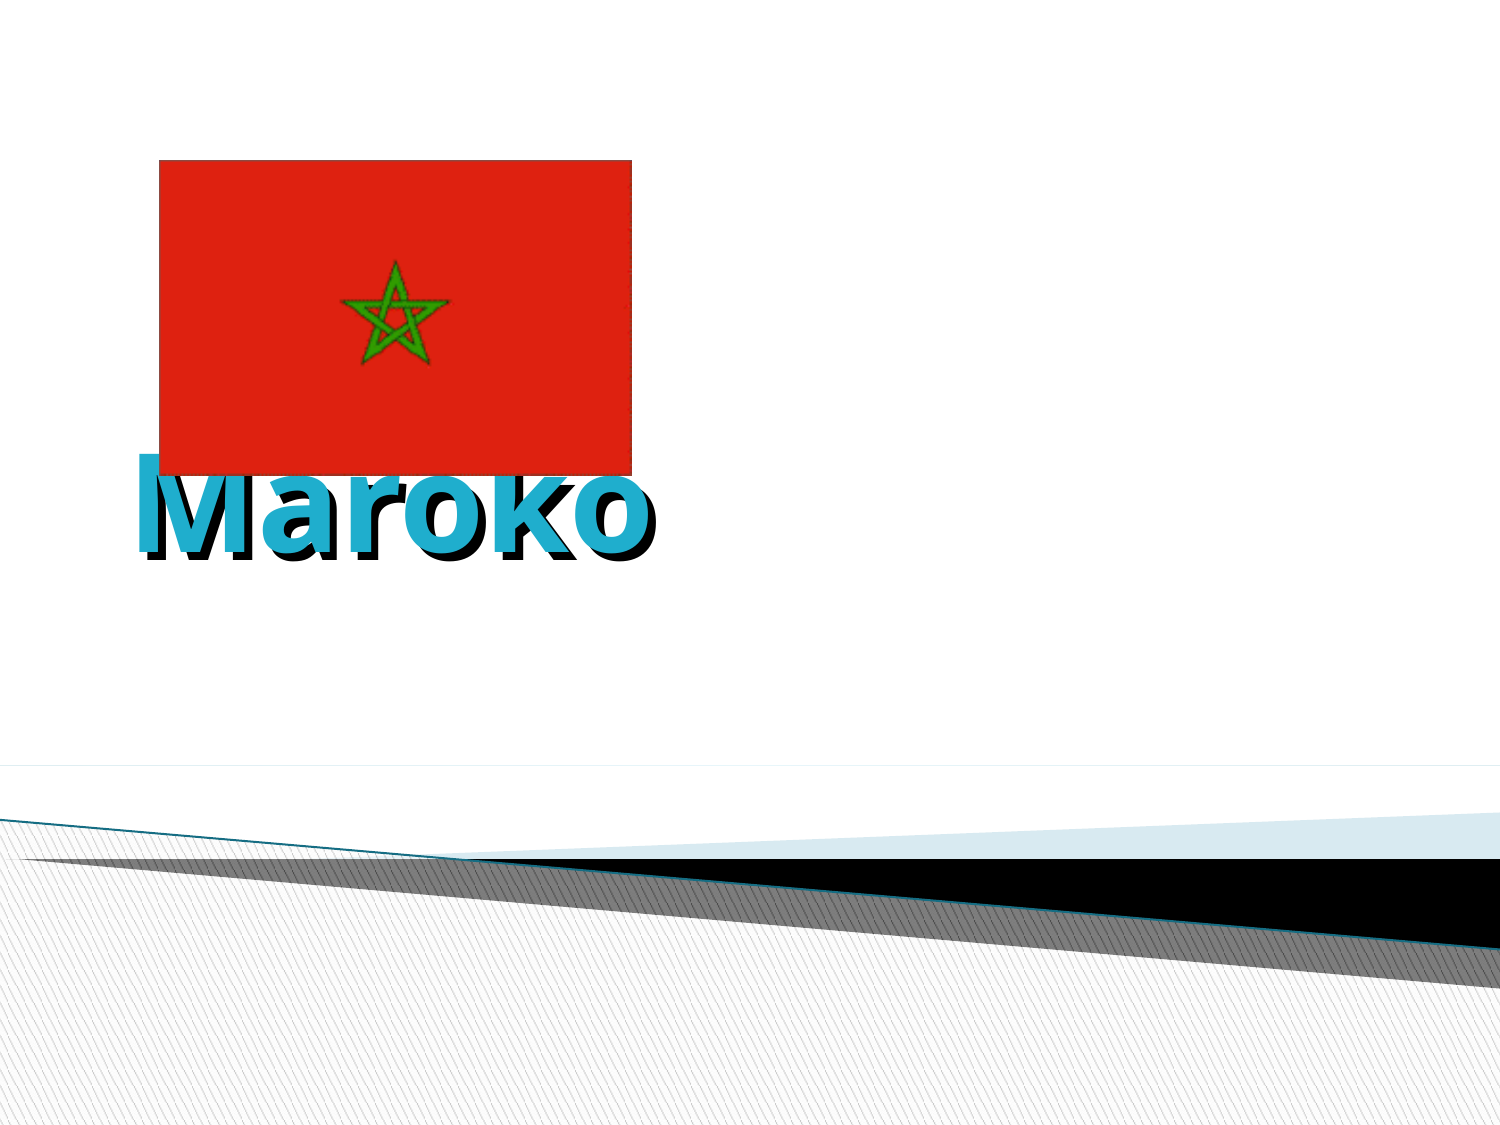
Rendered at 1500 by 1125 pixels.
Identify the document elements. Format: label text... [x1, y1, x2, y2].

picture [159, 160, 632, 476]
title Maroko [112, 287, 1388, 588]
